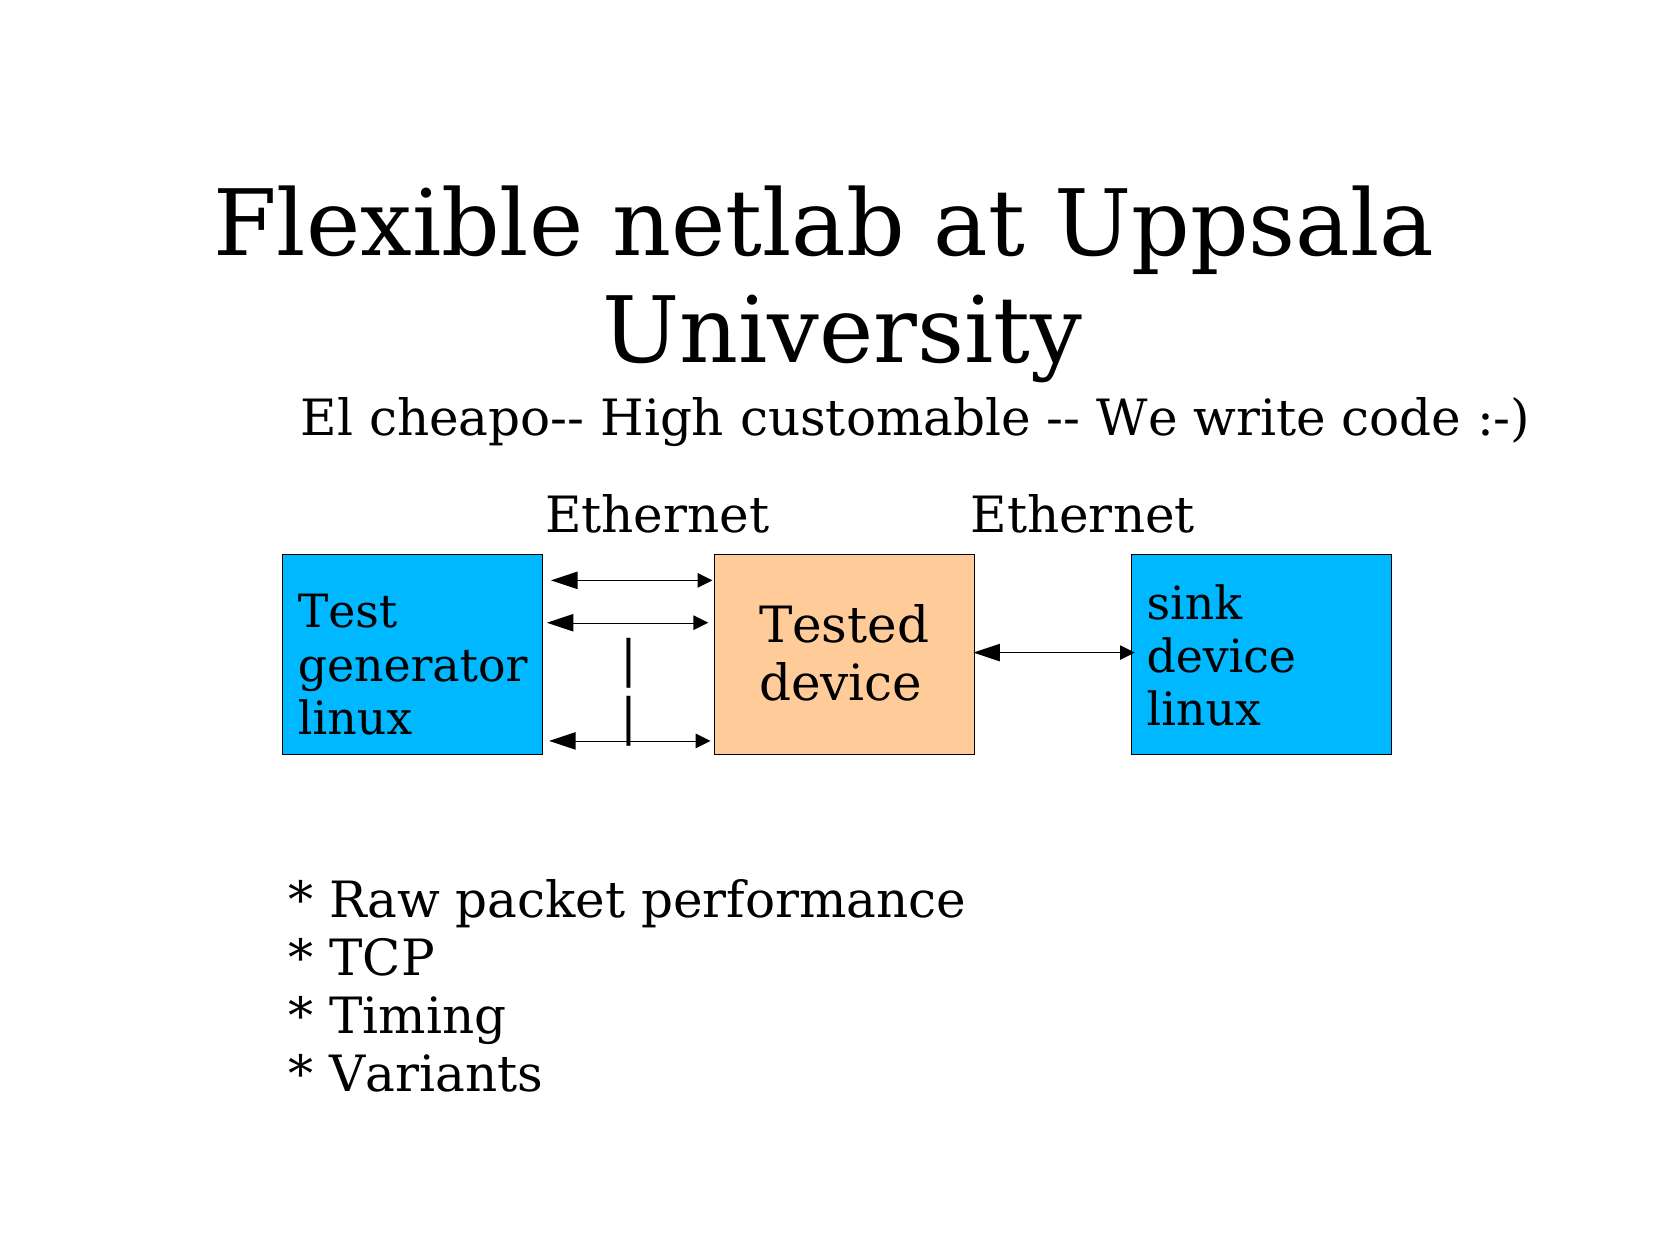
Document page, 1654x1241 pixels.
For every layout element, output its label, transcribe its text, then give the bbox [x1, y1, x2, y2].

text_box [282, 554, 543, 755]
text_box Ethernet [970, 486, 1196, 545]
text_box Tested device [770, 554, 975, 755]
text_box El cheapo-- High customable -- We write code :-) [300, 389, 1533, 448]
text_box * Raw packet performance * TCP * Timing * Variants [288, 812, 968, 1162]
text_box Ethernet | | [545, 486, 770, 805]
title Flexible netlab at Uppsala University [118, 168, 1531, 387]
text_box sink device linux [1146, 576, 1386, 858]
text_box [1131, 554, 1392, 755]
text_box Test generator linux [297, 585, 538, 746]
